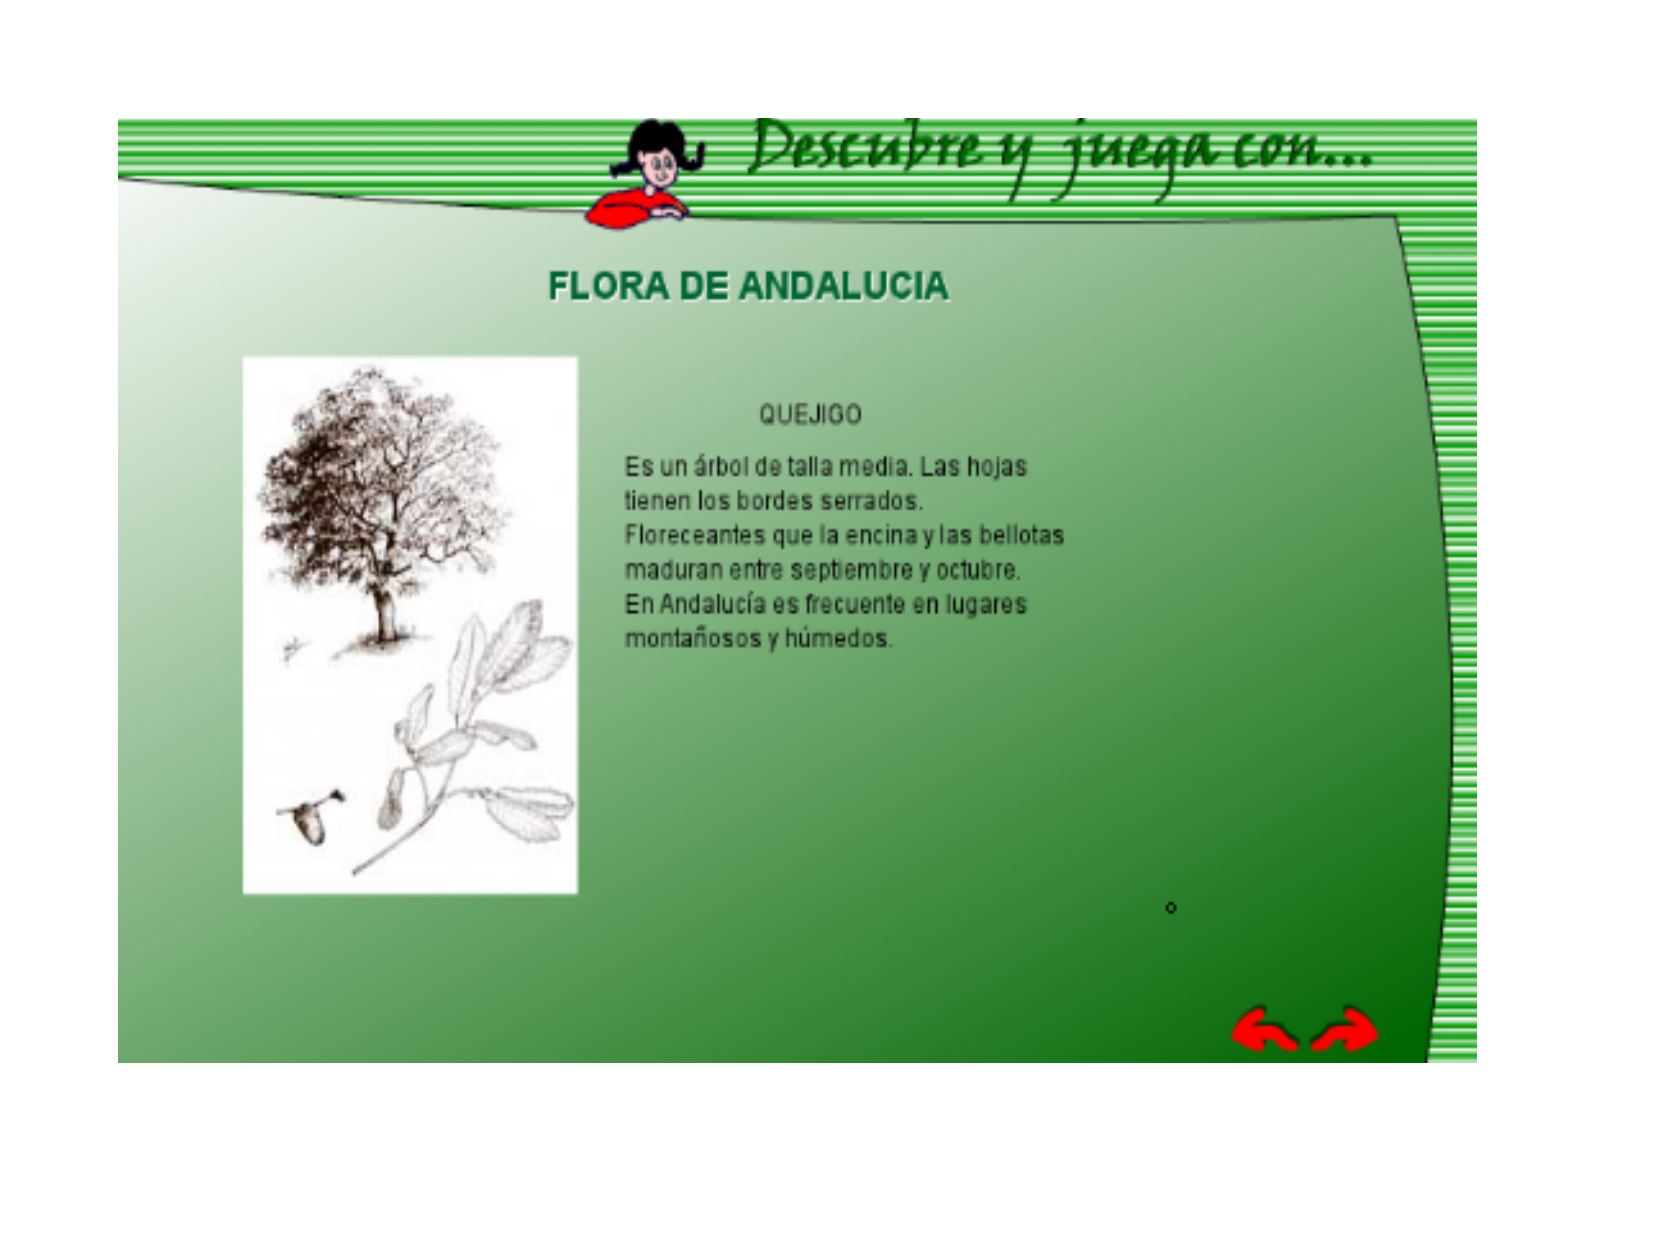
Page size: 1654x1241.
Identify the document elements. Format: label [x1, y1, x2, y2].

picture [118, 118, 1477, 1063]
